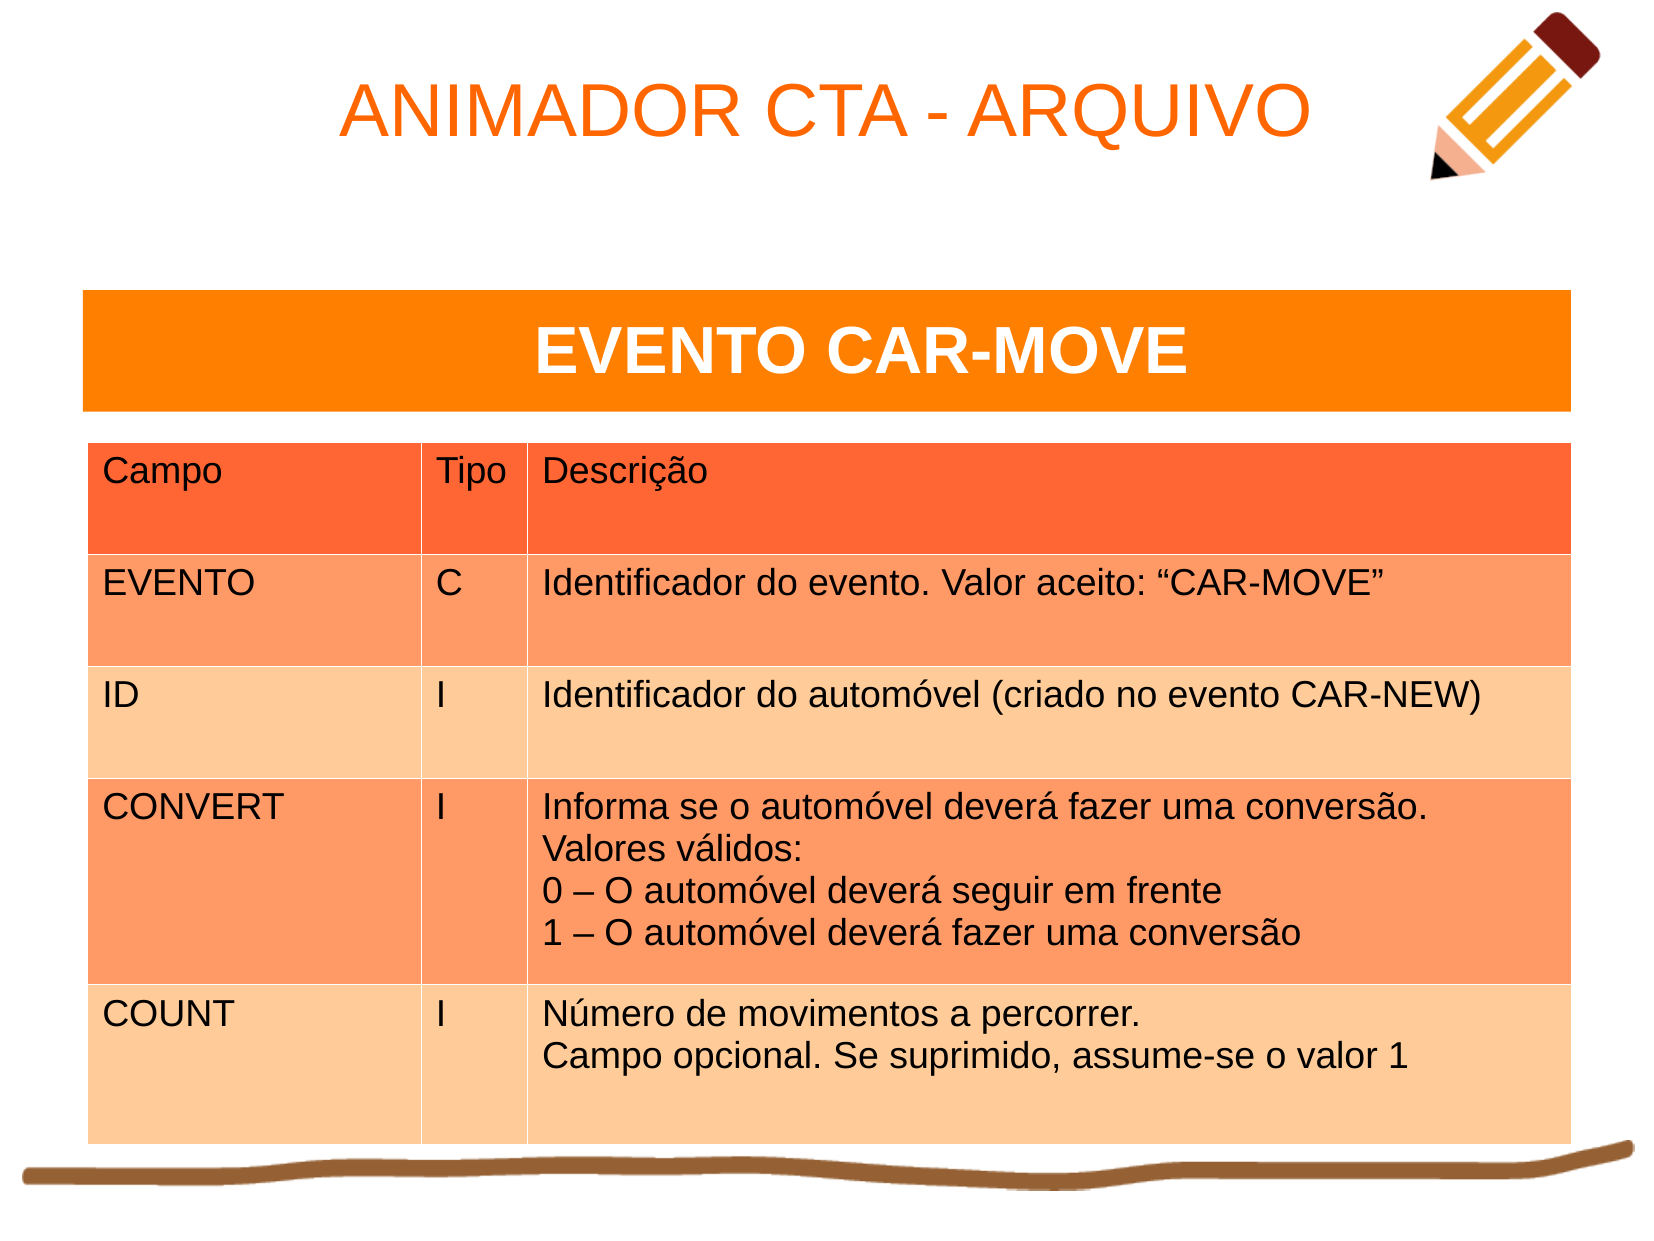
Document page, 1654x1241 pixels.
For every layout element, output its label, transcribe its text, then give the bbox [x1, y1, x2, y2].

picture [22, 1140, 1635, 1191]
table_cell Identificador do evento. Valor aceito: “CAR-MOVE” [528, 555, 1571, 666]
table_cell CONVERT [88, 779, 421, 984]
picture [1430, 12, 1601, 181]
list EVENTO CAR-MOVE [82, 290, 1571, 412]
table_cell Número de movimentos a percorrer. Campo opcional. Se suprimido, assume-se o valor 1 [528, 985, 1571, 1144]
table_cell ID [88, 667, 421, 778]
table_cell COUNT [88, 985, 421, 1144]
table_header Tipo [422, 443, 527, 554]
table_header Campo [88, 443, 421, 554]
table_cell Informa se o automóvel deverá fazer uma conversão. Valores válidos: 0 – O automóvel deverá seguir em frente 1 – O automóvel deverá fazer uma conversão [528, 779, 1571, 984]
table_header Descrição [528, 443, 1571, 554]
table_cell I [422, 779, 527, 984]
table_cell I [422, 985, 527, 1144]
table_cell EVENTO [88, 555, 421, 666]
table_cell I [422, 667, 527, 778]
title ANIMADOR CTA - ARQUIVO [82, 49, 1571, 172]
table_cell C [422, 555, 527, 666]
table_cell Identificador do automóvel (criado no evento CAR-NEW) [528, 667, 1571, 778]
